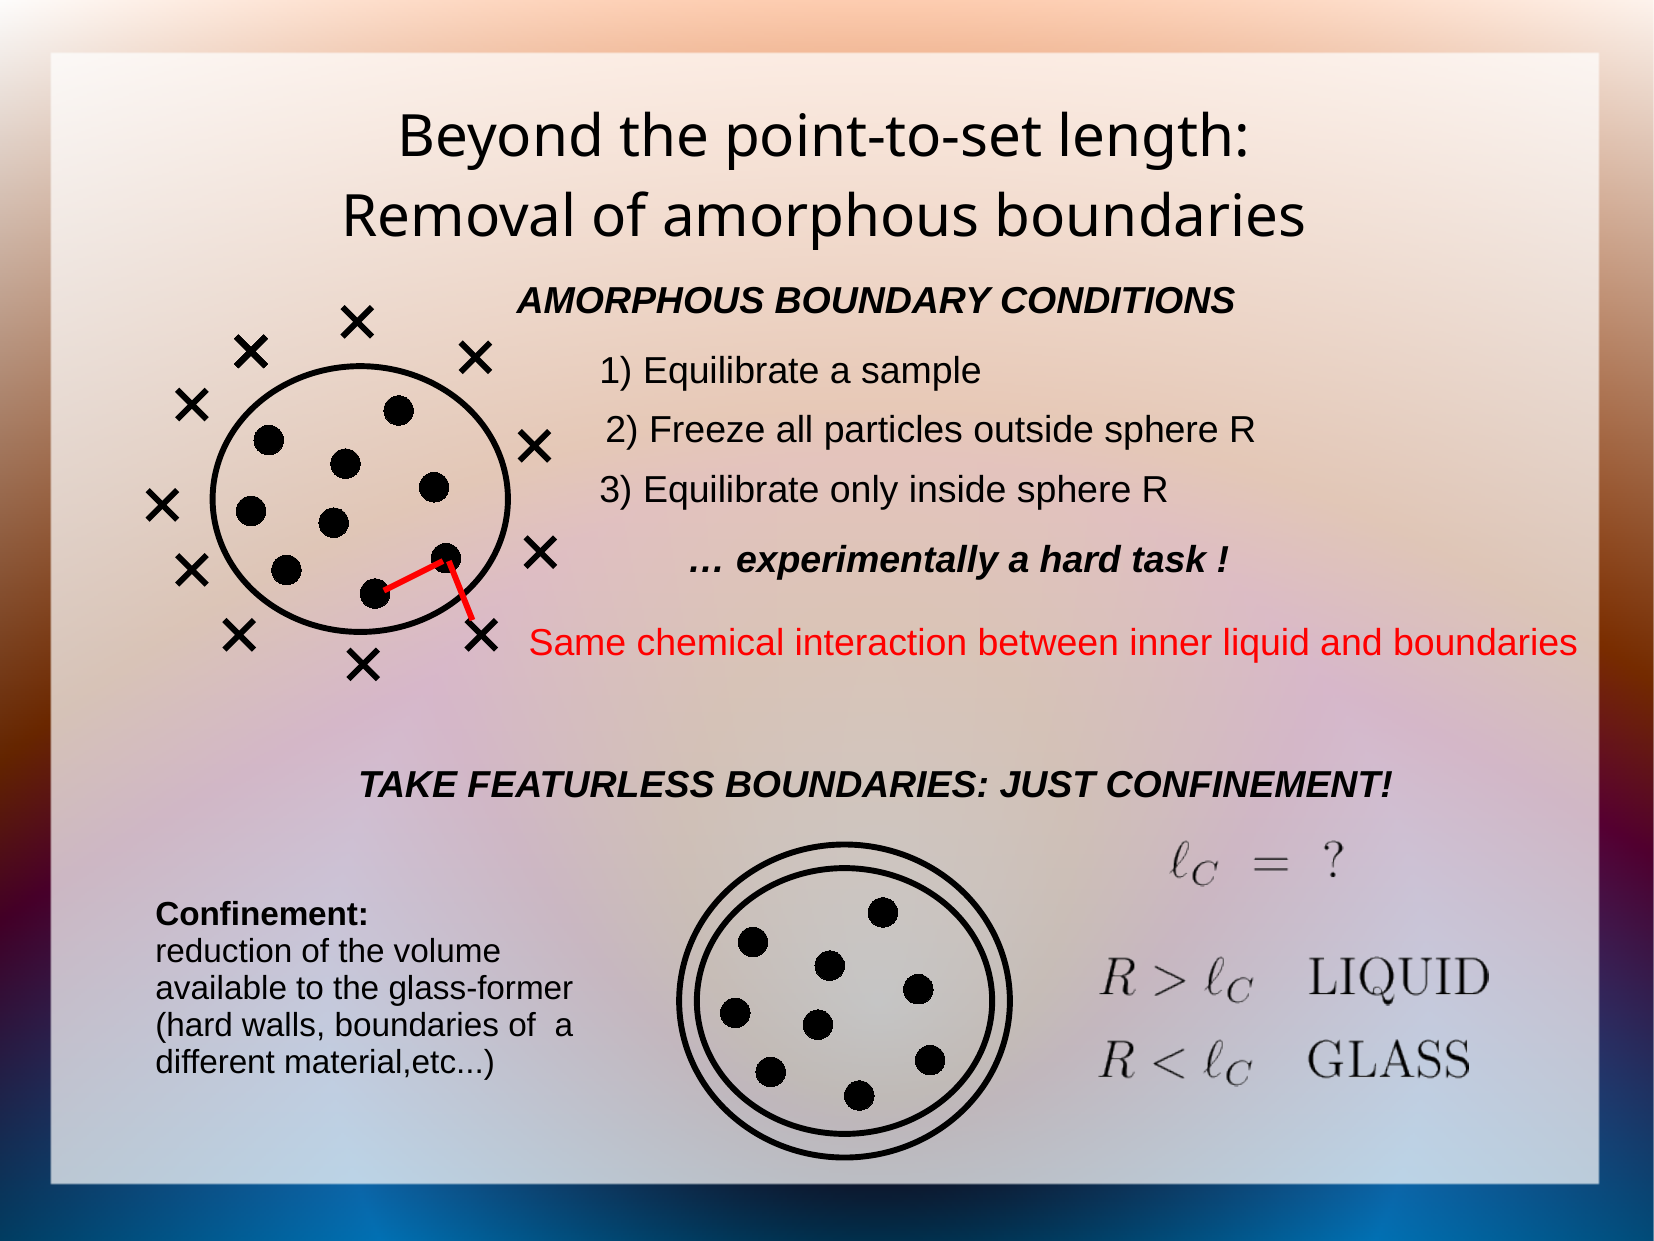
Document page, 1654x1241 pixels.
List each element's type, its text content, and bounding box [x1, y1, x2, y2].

picture [0, 0, 1654, 1241]
text_box [679, 844, 1010, 1158]
text_box AMORPHOUS BOUNDARY CONDITIONS [501, 271, 1285, 329]
text_box Confinement: reduction of the volume available to the glass-former (hard walls, boundaries of a different material,etc...) [140, 888, 622, 1089]
text_box Same chemical interaction between inner liquid and boundaries [513, 614, 1613, 671]
text_box [212, 366, 508, 632]
text_box Beyond the point-to-set length: Removal of amorphous boundaries [295, 87, 1353, 238]
text_box 1) Equilibrate a sample [584, 342, 999, 400]
text_box TAKE FEATURLESS BOUNDARIES: JUST CONFINEMENT! [343, 755, 1460, 813]
text_box 2) Freeze all particles outside sphere R [590, 401, 1300, 459]
text_box … experimentally a hard task ! [673, 531, 1353, 589]
text_box 3) Equilibrate only inside sphere R [584, 460, 1205, 518]
